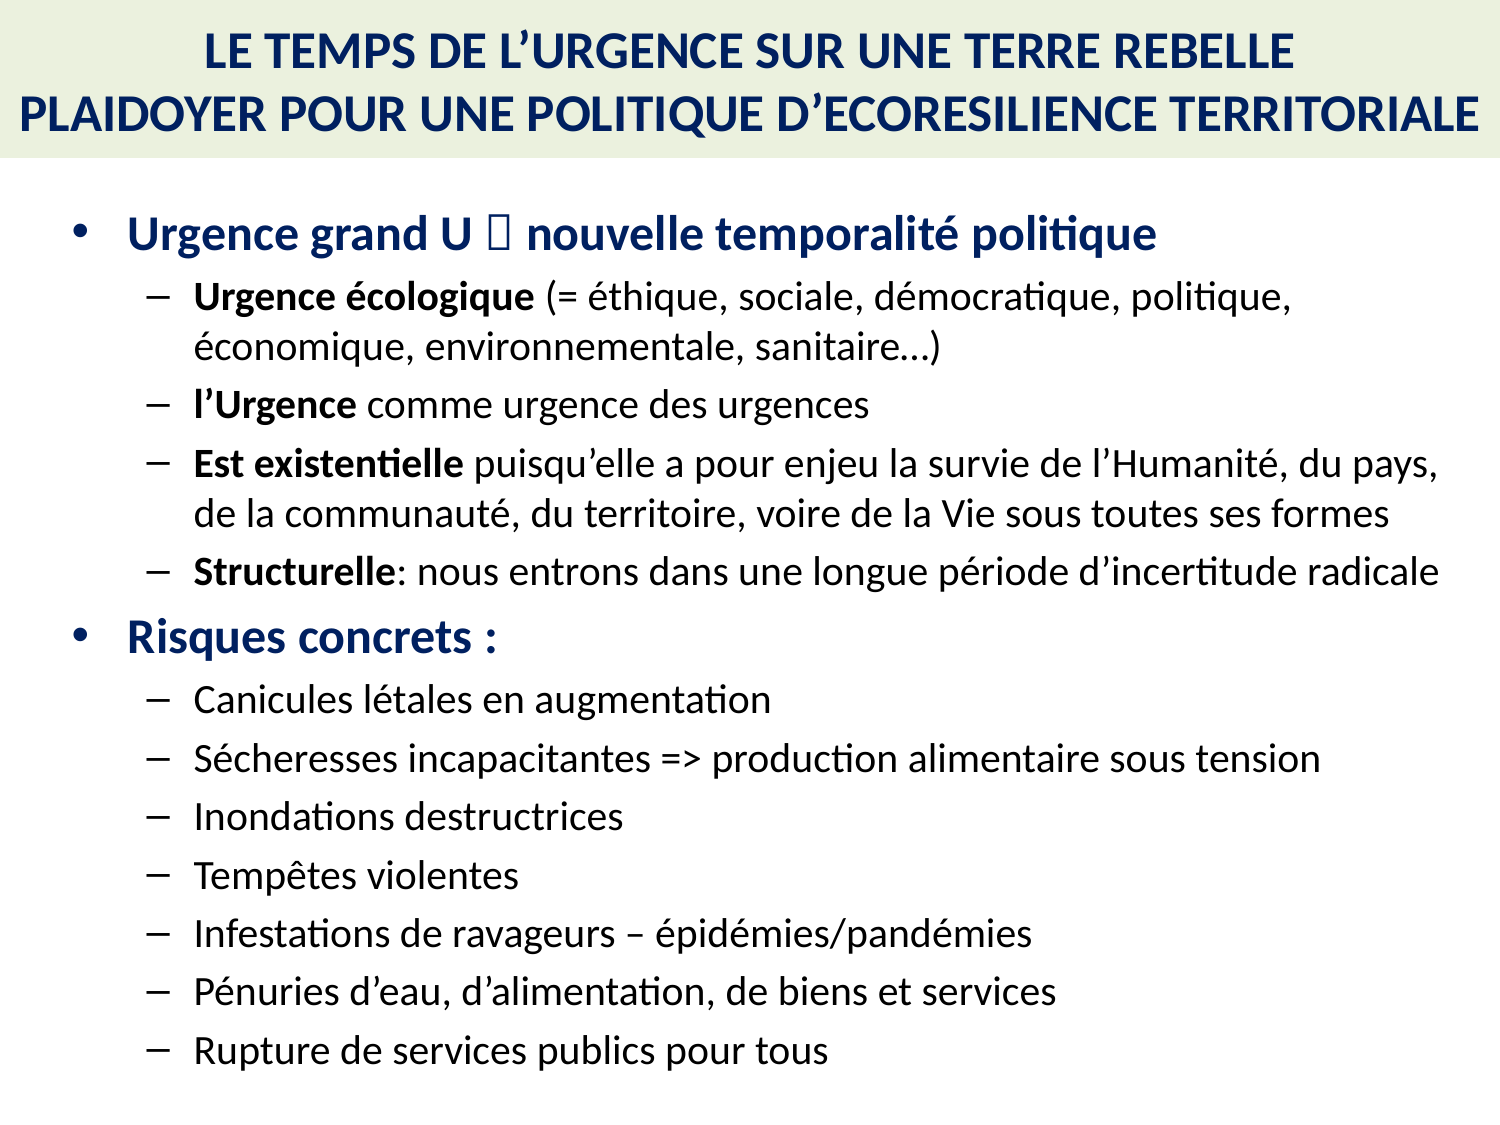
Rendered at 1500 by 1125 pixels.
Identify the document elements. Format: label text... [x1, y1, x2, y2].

title LE TEMPS DE L’URGENCE SUR UNE TERRE REBELLE Plaidoyer pour une politique d’Ecoresilience territoriale [0, 0, 1500, 158]
list Urgence grand U  nouvelle temporalité politique Urgence écologique (= éthique, sociale, démocratique, politique, économique, environnementale, sanitaire…) l’Urgence comme urgence des urgences Est existentielle puisqu’elle a pour enjeu la survie de l’Humanité, du pays, de la communauté, du territoire, voire de la Vie sous toutes ses formes Structurelle: nous entrons dans une longue période d’incertitude radicale Risques concrets : Canicules létales en augmentation Sécheresses incapacitantes => production alimentaire sous tension Inondations destructrices Tempêtes violentes Infestations de ravageurs – épidémies/pandémies Pénuries d’eau, d’alimentation, de biens et services Rupture de services publics pour tous [56, 193, 1472, 1125]
